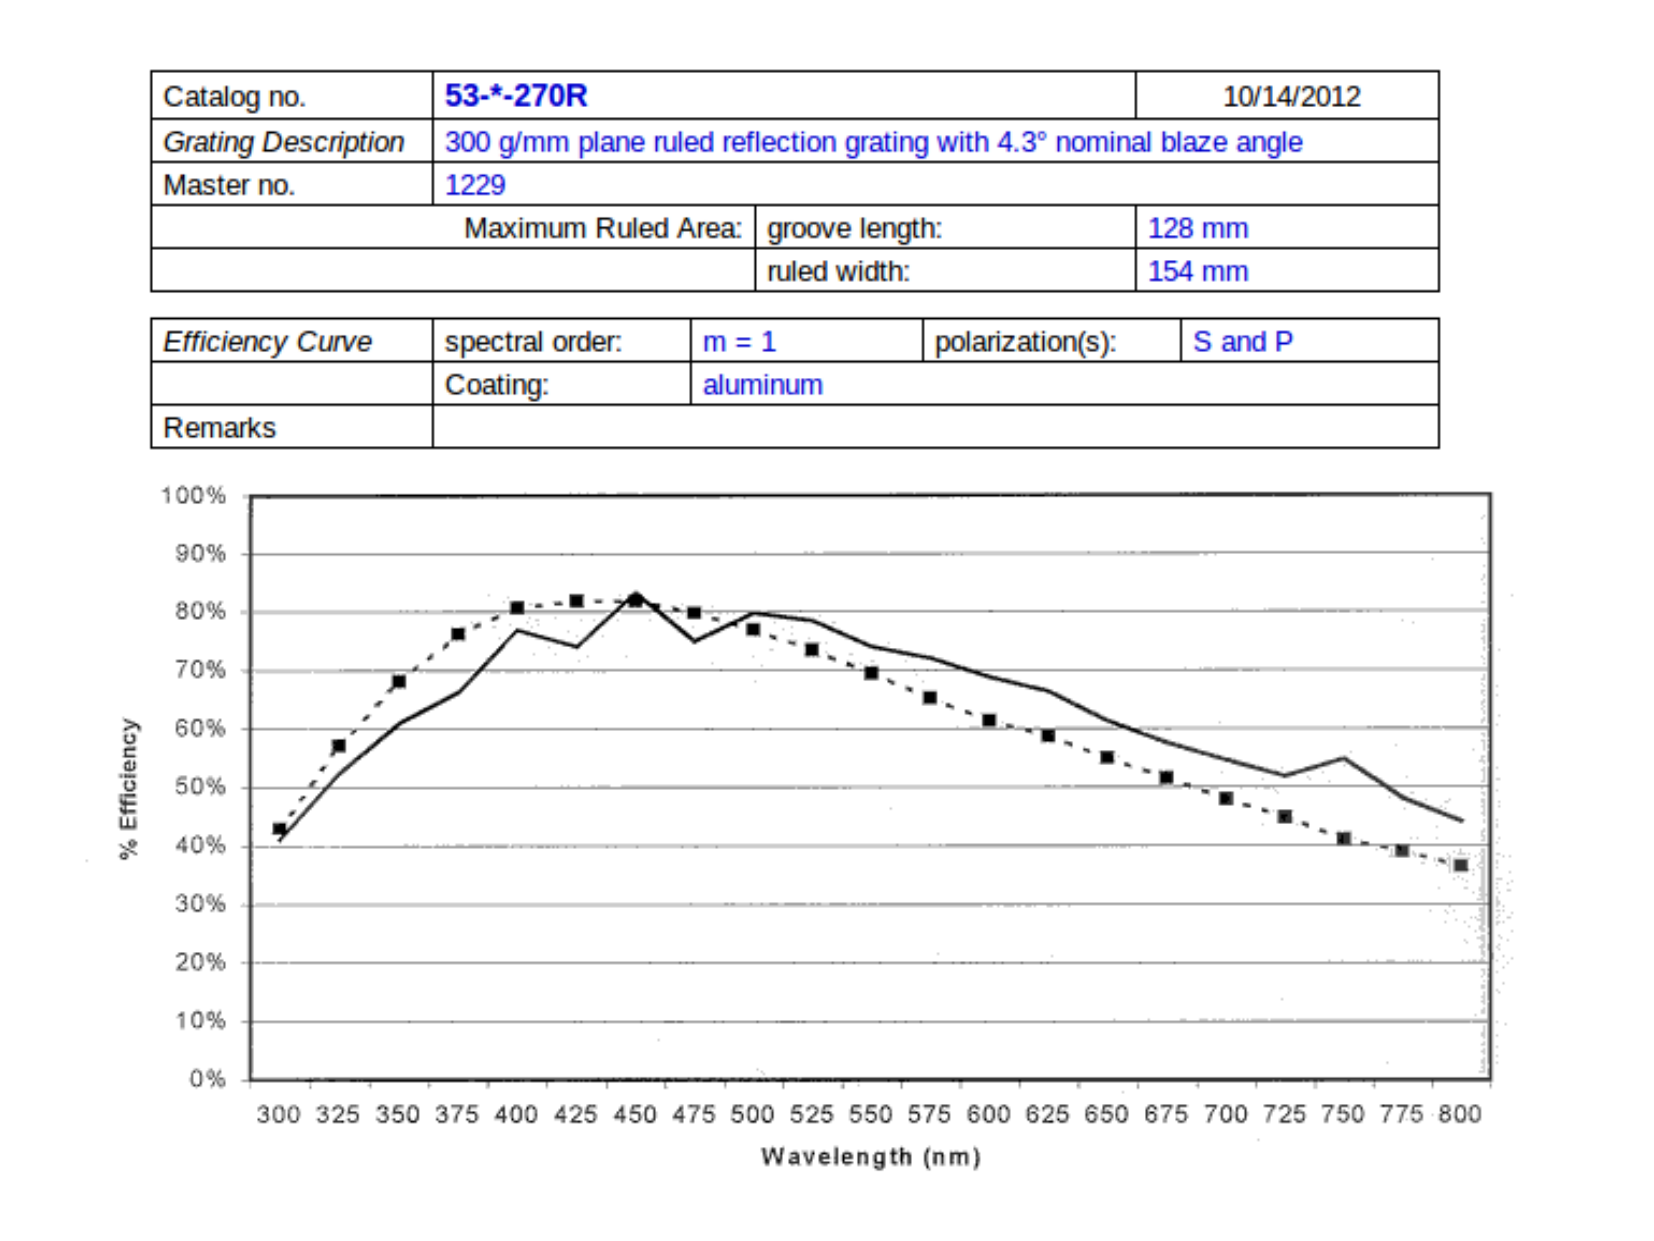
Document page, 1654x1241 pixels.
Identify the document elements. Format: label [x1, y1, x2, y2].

picture [82, 48, 1589, 1188]
